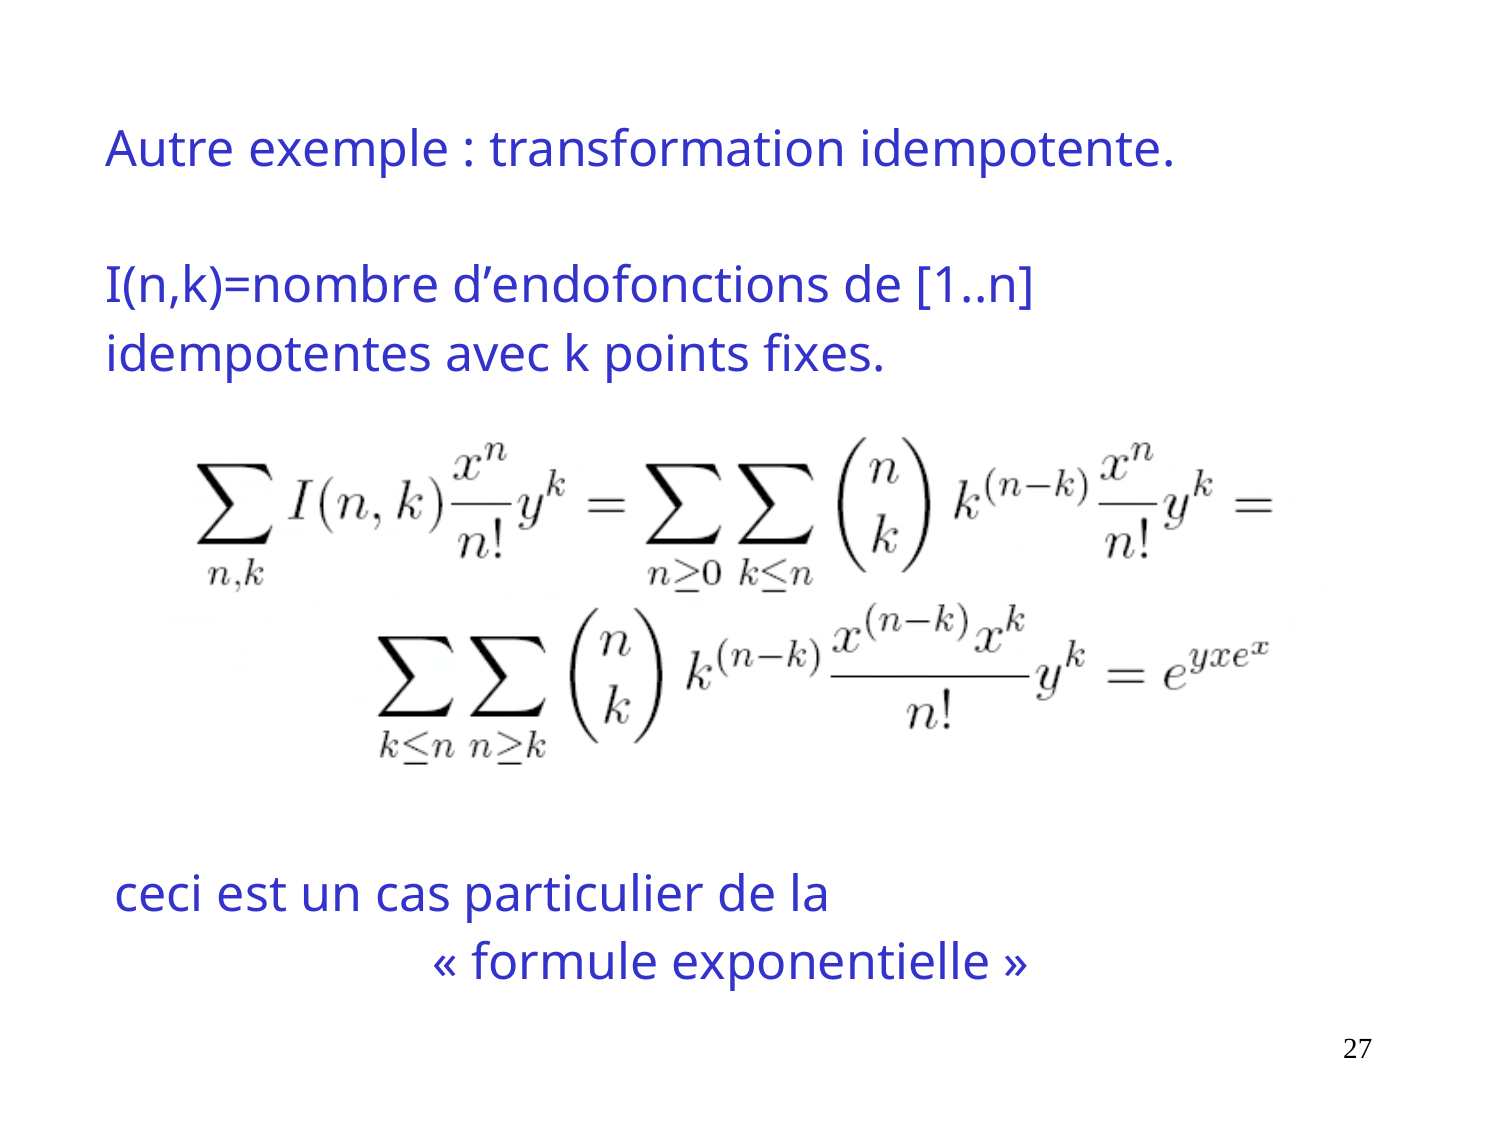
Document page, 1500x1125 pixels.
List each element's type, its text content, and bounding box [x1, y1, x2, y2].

text_box ceci est un cas particulier de la « formule exponentielle » [99, 849, 1376, 1002]
text_box Autre exemple : transformation idempotente. I(n,k)=nombre d’endofonctions de [1..n] idempotentes avec k points fixes. [90, 105, 1192, 394]
picture [150, 427, 1326, 788]
